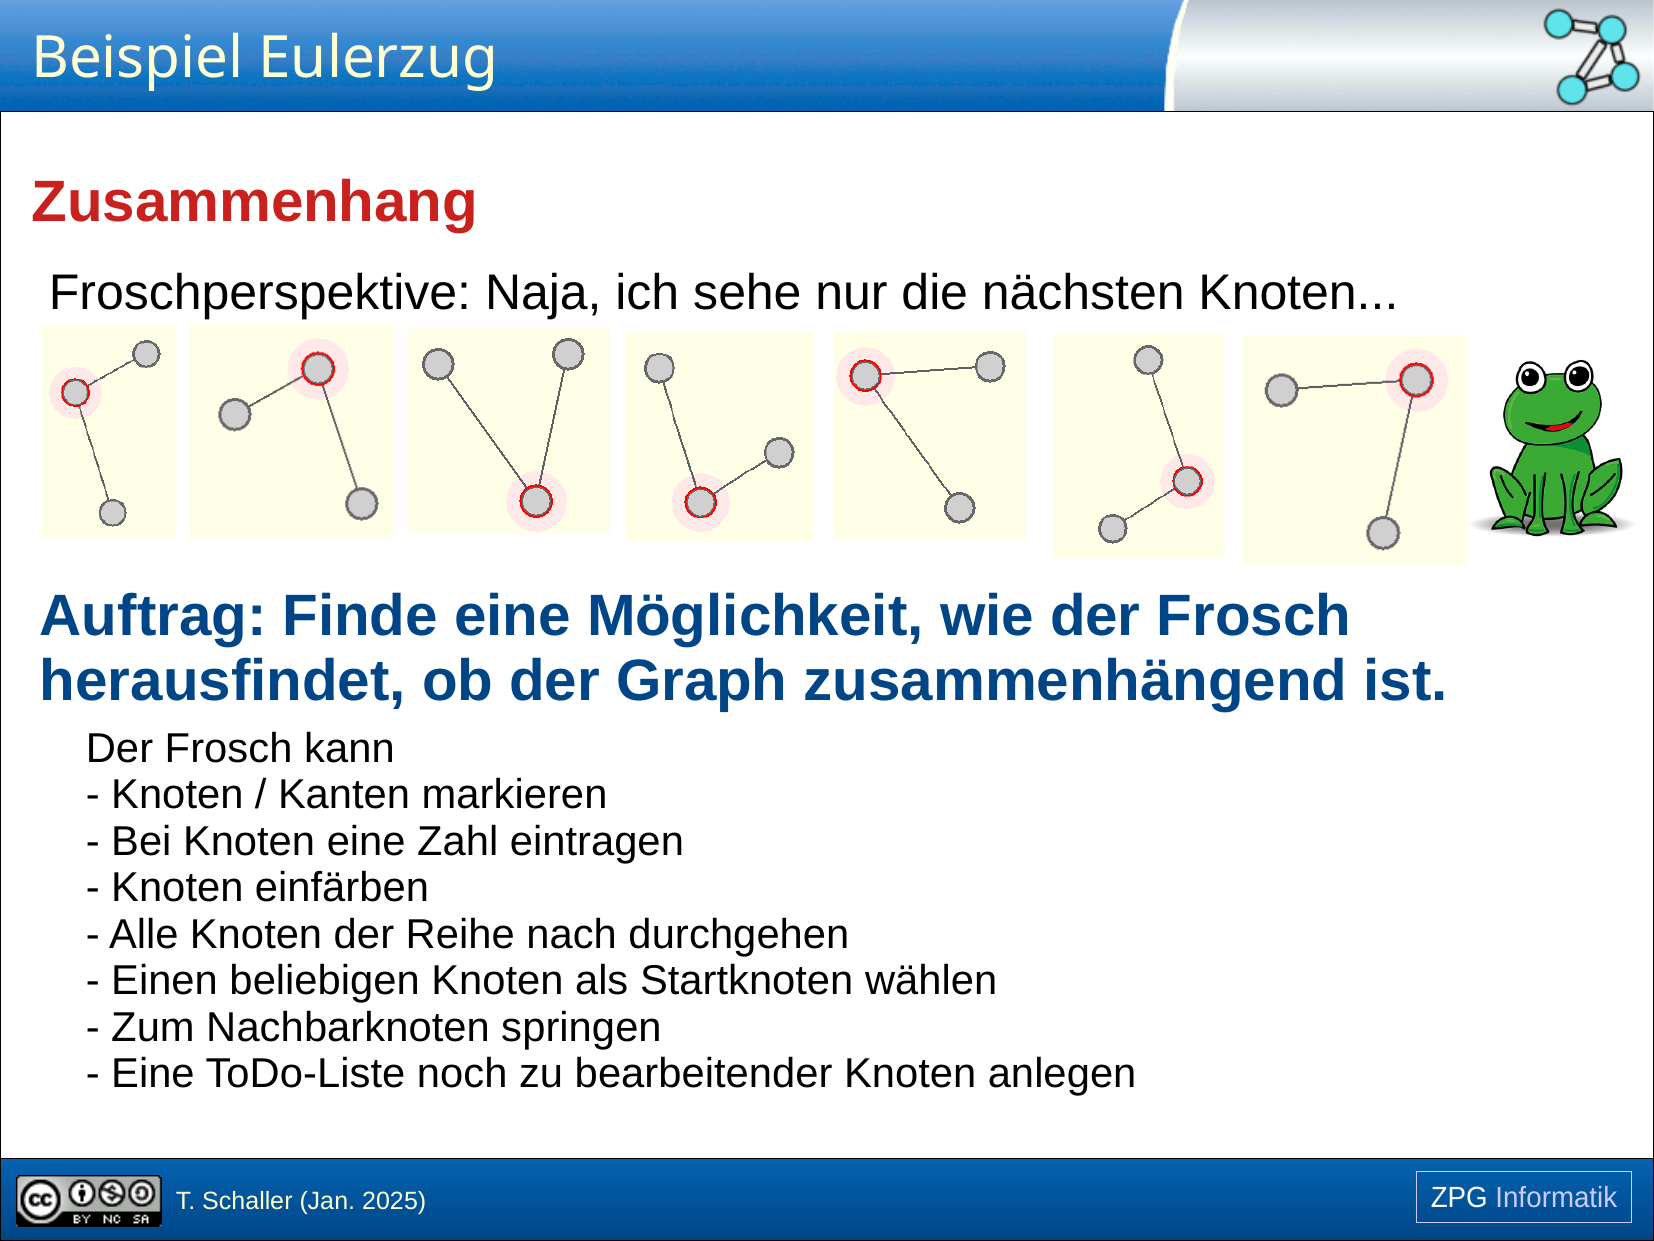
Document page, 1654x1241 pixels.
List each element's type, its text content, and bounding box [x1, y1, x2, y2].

text_box Der Frosch kann - Knoten / Kanten markieren - Bei Knoten eine Zahl eintragen - Knoten einfärben - Alle Knoten der Reihe nach durchgehen - Einen beliebigen Knoten als Startknoten wählen - Zum Nachbarknoten springen - Eine ToDo-Liste noch zu bearbeitender Knoten anlegen [71, 717, 1654, 1241]
title Beispiel Eulerzug [31, 16, 1151, 94]
picture [1242, 325, 1654, 590]
picture [834, 331, 1026, 540]
picture [626, 331, 813, 542]
picture [0, 0, 1654, 111]
picture [42, 325, 176, 539]
text_box Auftrag: Finde eine Möglichkeit, wie der Frosch herausfindet, ob der Graph zusammenhängend ist. [40, 583, 1526, 717]
picture [16, 1175, 71, 1227]
picture [1054, 334, 1224, 558]
text_box Zusammenhang [31, 168, 900, 235]
picture [190, 324, 393, 539]
picture [407, 328, 610, 534]
text_box Froschperspektive: Naja, ich sehe nur die nächsten Knoten... [48, 264, 1424, 568]
